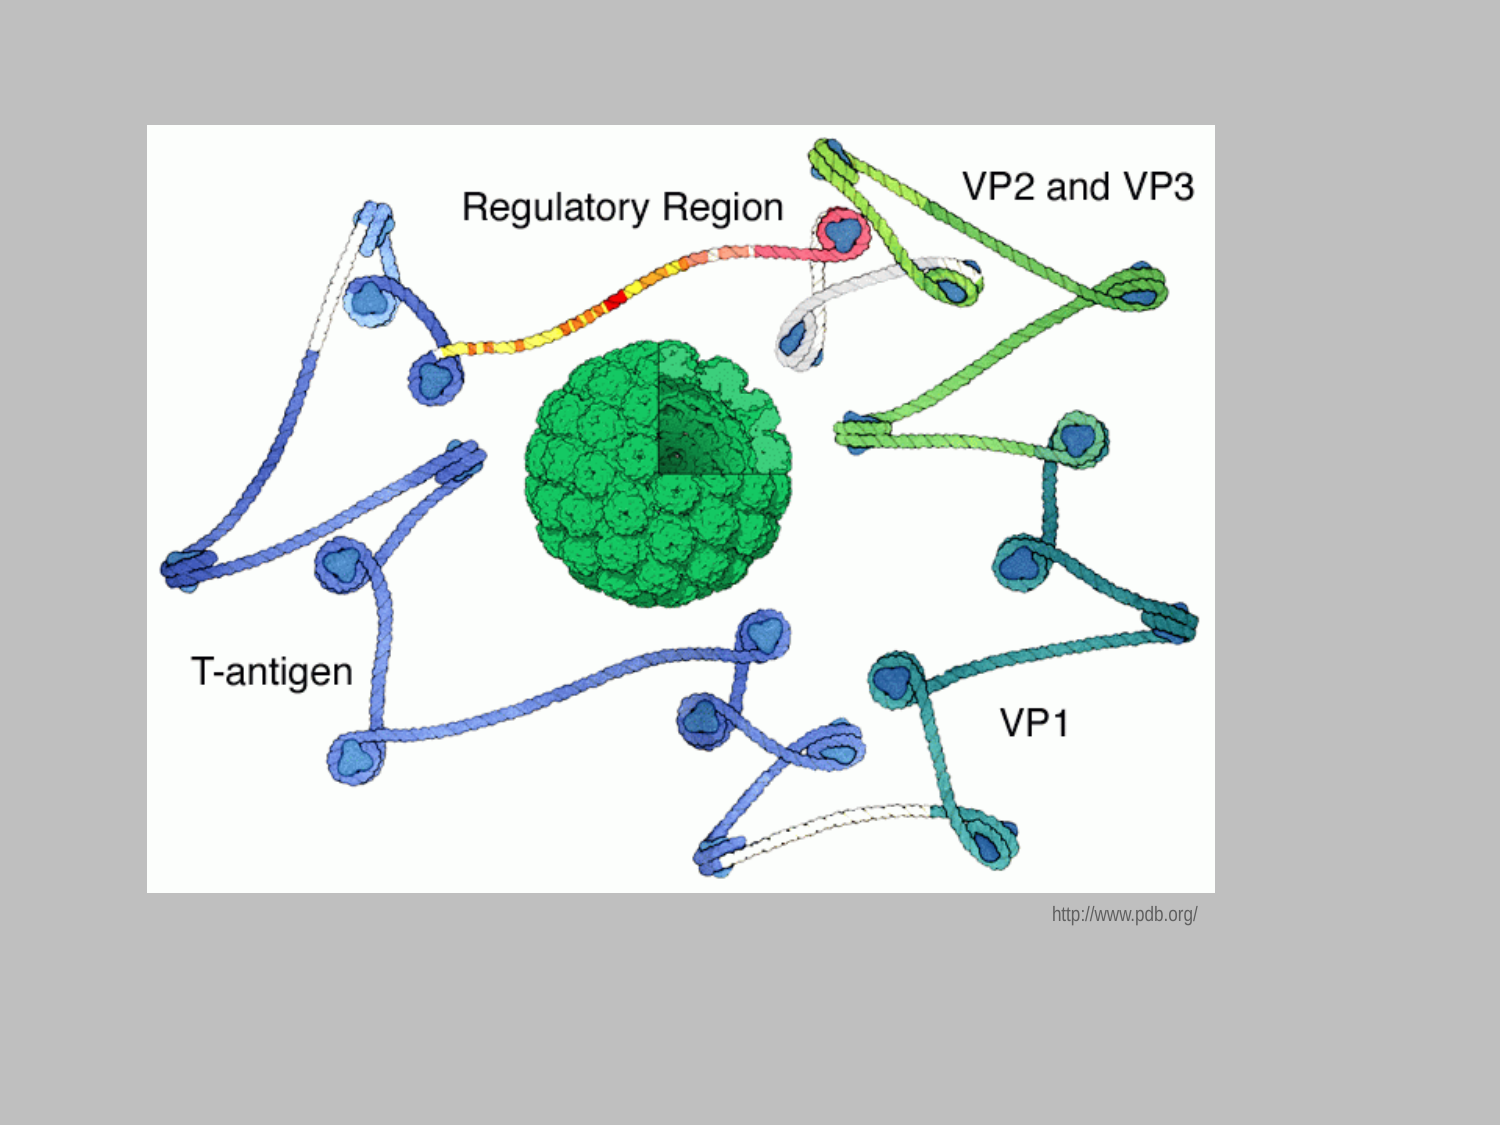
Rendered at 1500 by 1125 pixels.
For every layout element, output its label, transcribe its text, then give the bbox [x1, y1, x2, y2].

picture [147, 125, 1215, 893]
text_box http://www.pdb.org/ [1037, 892, 1214, 933]
